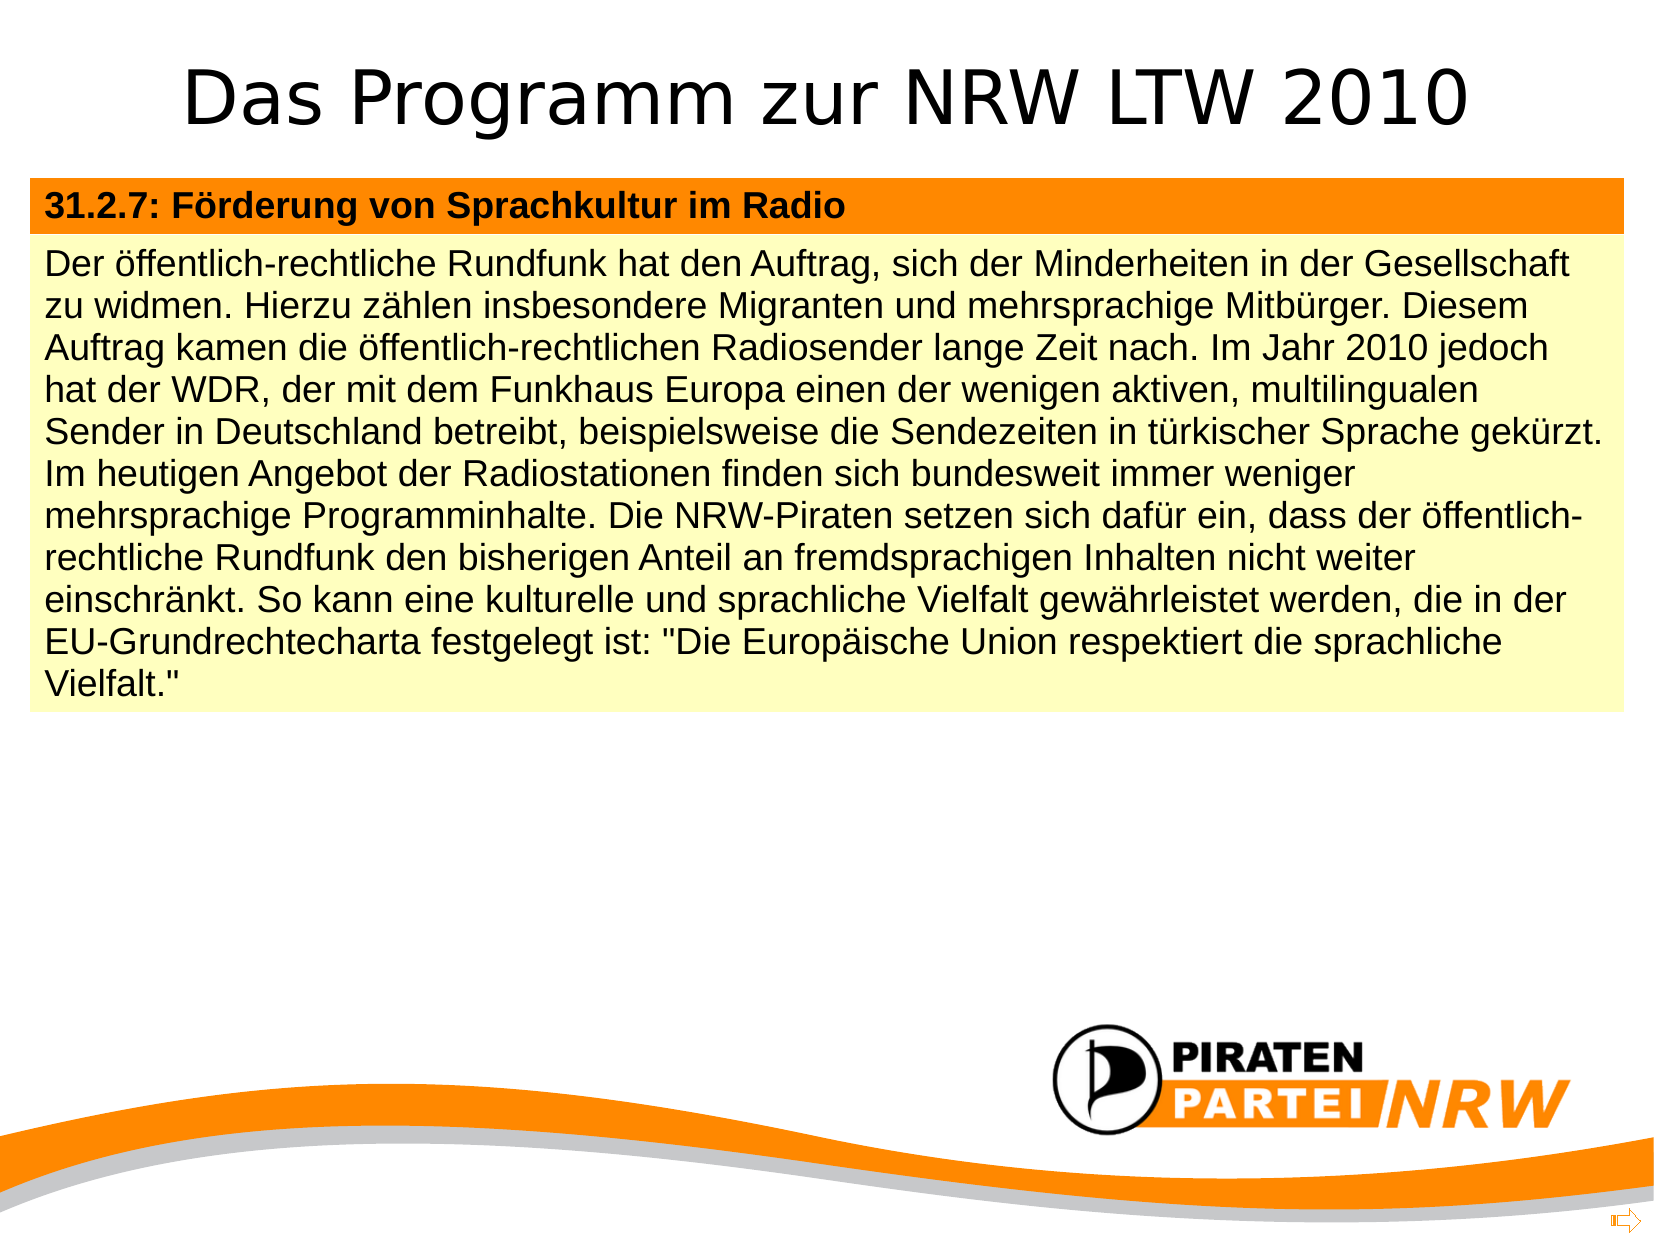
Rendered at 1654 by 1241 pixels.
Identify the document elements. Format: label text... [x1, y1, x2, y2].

picture [1045, 1021, 1579, 1140]
title Das Programm zur NRW LTW 2010 [82, 54, 1571, 143]
table_header 31.2.7: Förderung von Sprachkultur im Radio [30, 178, 1624, 234]
table_cell Der öffentlich-rechtliche Rundfunk hat den Auftrag, sich der Minderheiten in der Gesellschaft zu widmen. Hierzu zählen insbesondere Migranten und mehrsprachige Mitbürger. Diesem Auftrag kamen die öffentlich-rechtlichen Radiosender lange Zeit nach. Im Jahr 2010 jedoch hat der WDR, der mit dem Funkhaus Europa einen der wenigen aktiven, multilingualen Sender in Deutschland betreibt, beispielsweise die Sendezeiten in türkischer Sprache gekürzt. Im heutigen Angebot der Radiostationen finden sich bundesweit immer weniger mehrsprachige Programminhalte. Die NRW-Piraten setzen sich dafür ein, dass der öffentlich-rechtliche Rundfunk den bisherigen Anteil an fremdsprachigen Inhalten nicht weiter einschränkt. So kann eine kulturelle und sprachliche Vielfalt gewährleistet werden, die in der EU-Grundrechtecharta festgelegt ist: "Die Europäische Union respektiert die sprachliche Vielfalt." [30, 235, 1624, 712]
